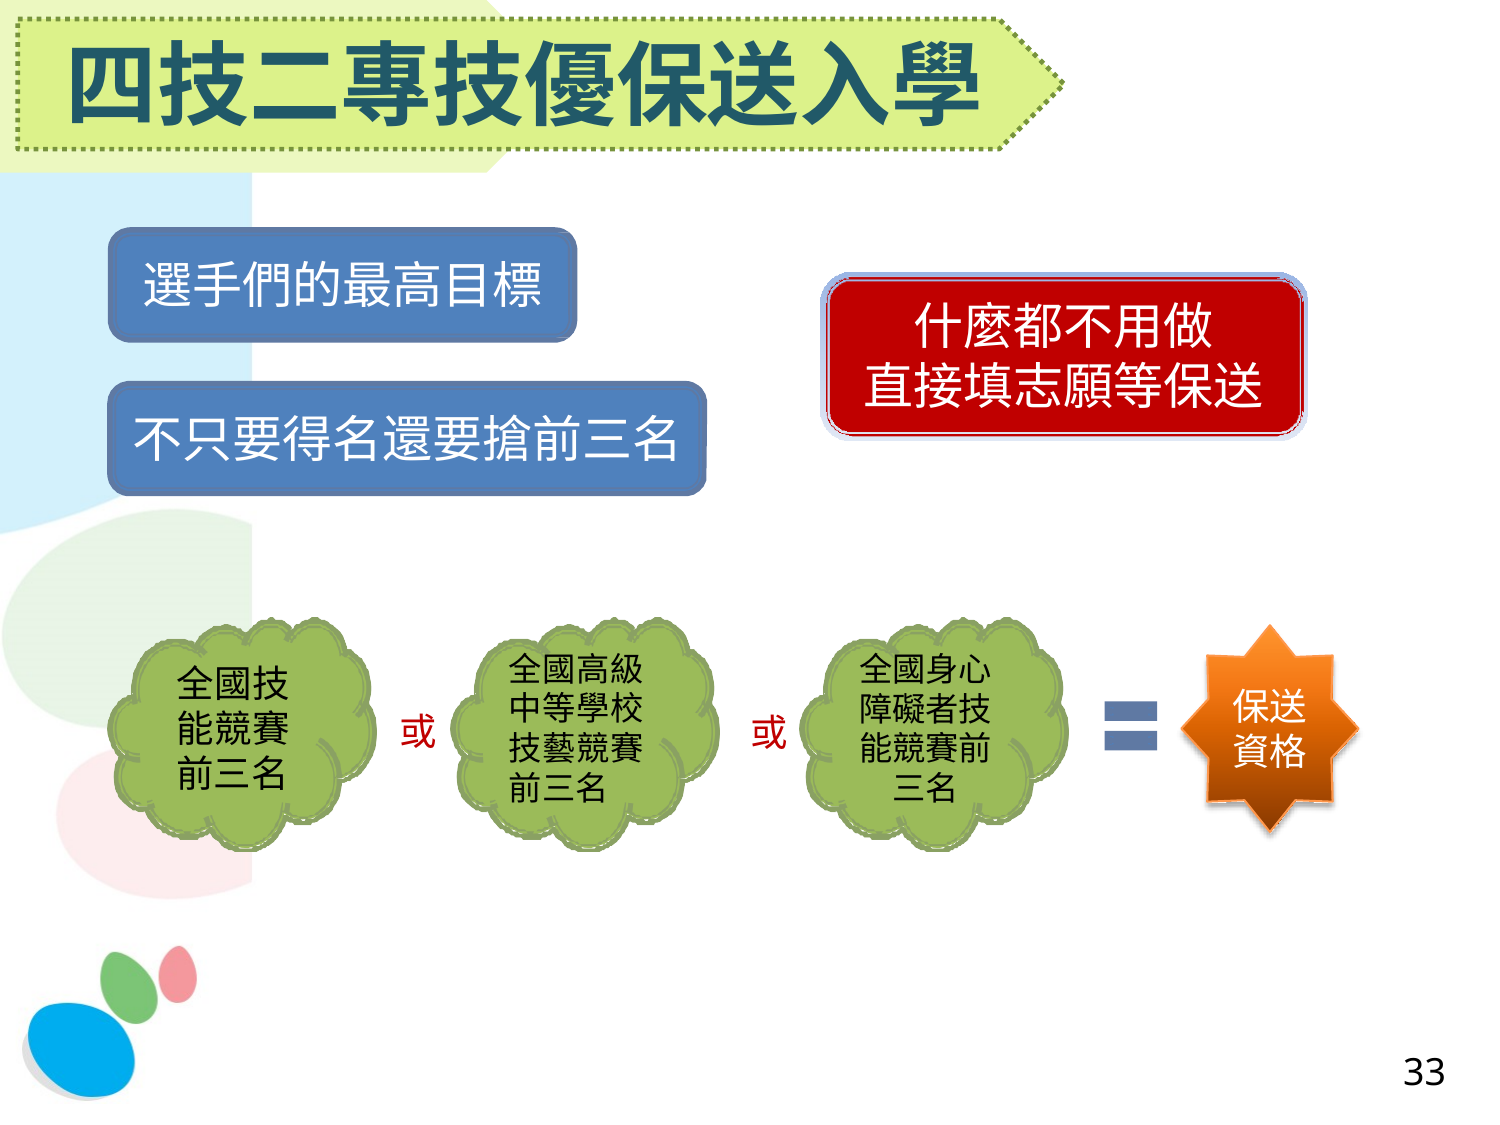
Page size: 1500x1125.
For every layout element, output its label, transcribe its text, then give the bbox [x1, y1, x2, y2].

text_box 選手們的最高目標 [140, 251, 545, 316]
text_box [1104, 701, 1158, 721]
text_box 不只要得名還要搶前三名 [130, 404, 685, 470]
text_box 或 [397, 706, 440, 756]
text_box 保送 資格 [1230, 680, 1310, 776]
text_box 全國高級 中等學校 技藝競賽 前三名 [506, 645, 645, 810]
text_box [107, 227, 578, 343]
picture [450, 618, 720, 852]
text_box 全國身心 障礙者技 能競賽前 三名 [856, 645, 994, 810]
text_box [107, 380, 708, 497]
picture [799, 618, 1069, 852]
text_box 或 [748, 706, 790, 757]
text_box [17, 19, 1060, 150]
title 四技二專技優保送入學 [63, 24, 986, 139]
text_box 全國技 能競賽 前三名 [174, 658, 292, 798]
text_box 33 [1396, 1055, 1451, 1102]
picture [820, 272, 1308, 441]
picture [1171, 621, 1368, 848]
text_box 什麼都不用做 直接填志願等保送 [861, 292, 1267, 417]
picture [107, 618, 377, 852]
text_box [1104, 730, 1158, 751]
